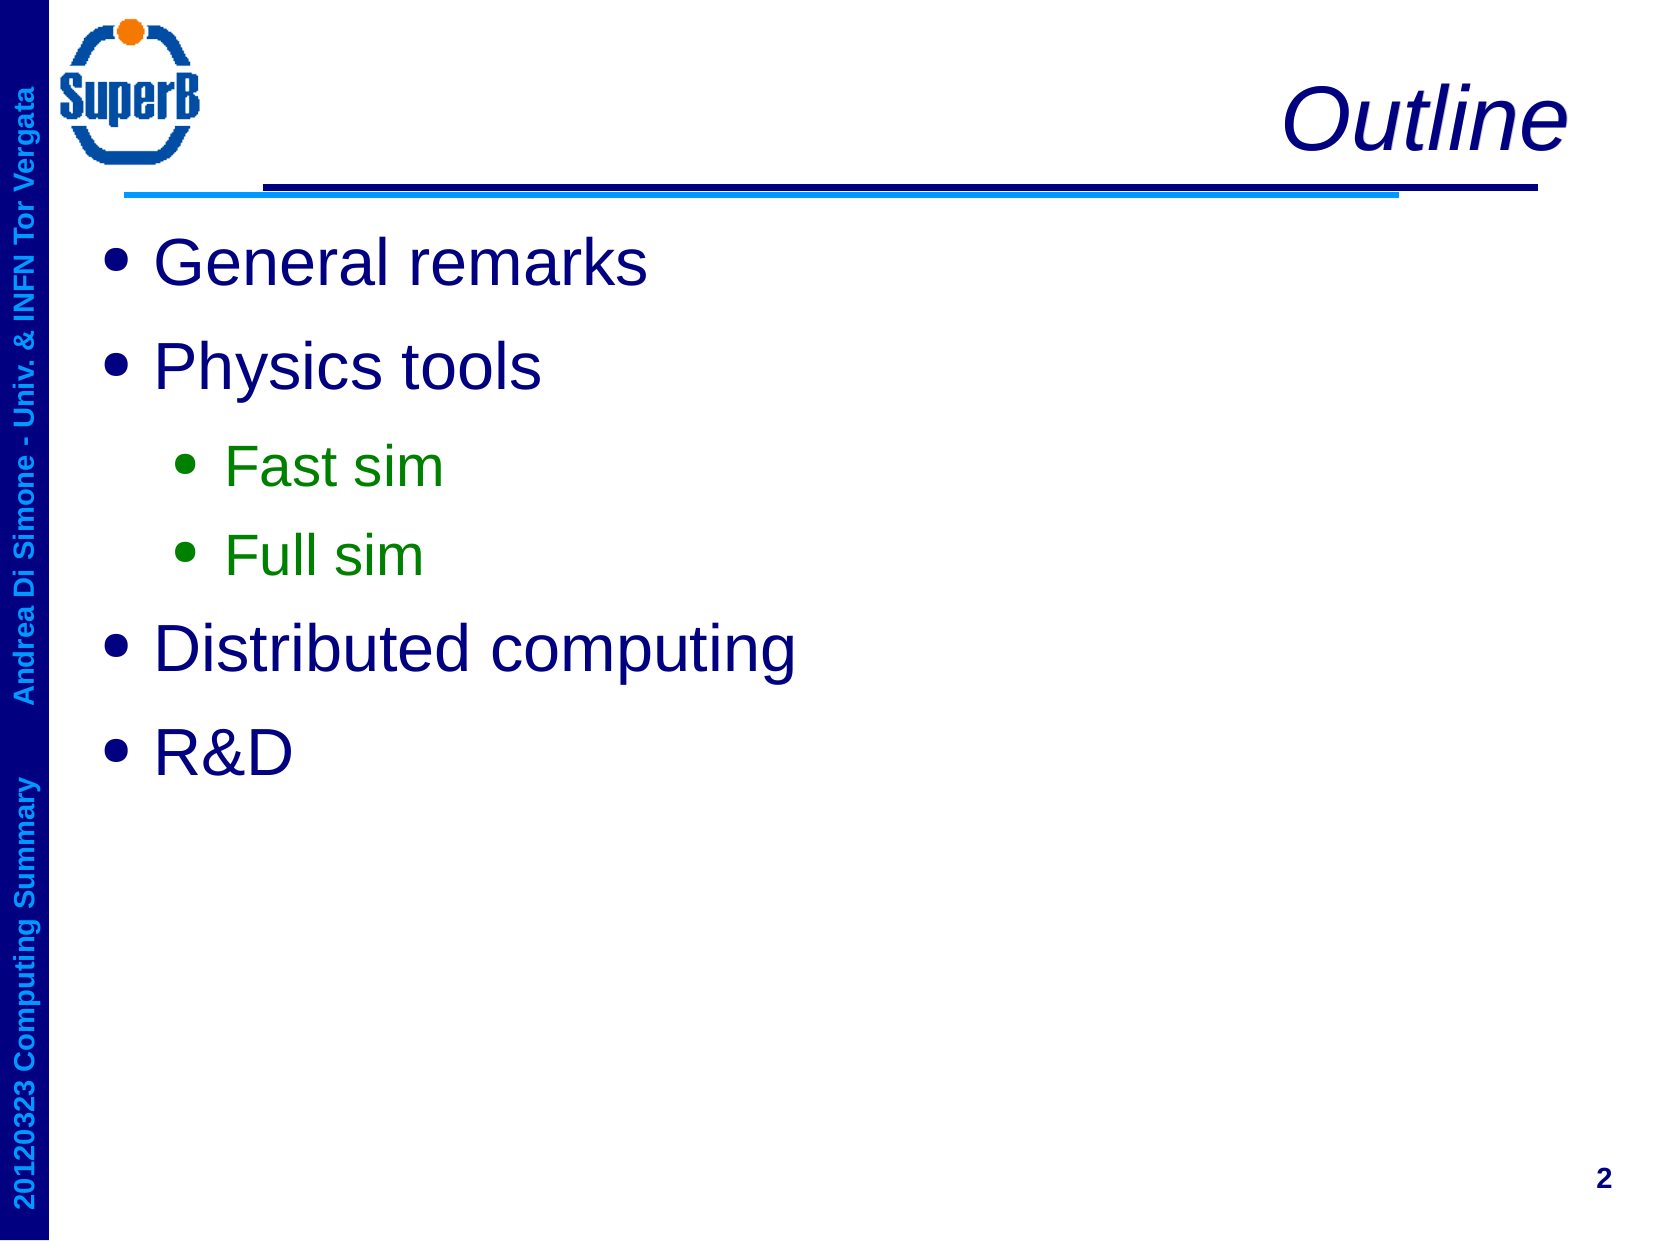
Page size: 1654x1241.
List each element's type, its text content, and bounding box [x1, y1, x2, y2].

list General remarks Physics tools Fast sim Full sim Distributed computing R&D [82, 225, 1571, 1044]
picture [51, 16, 208, 170]
title Outline [82, 49, 1571, 188]
